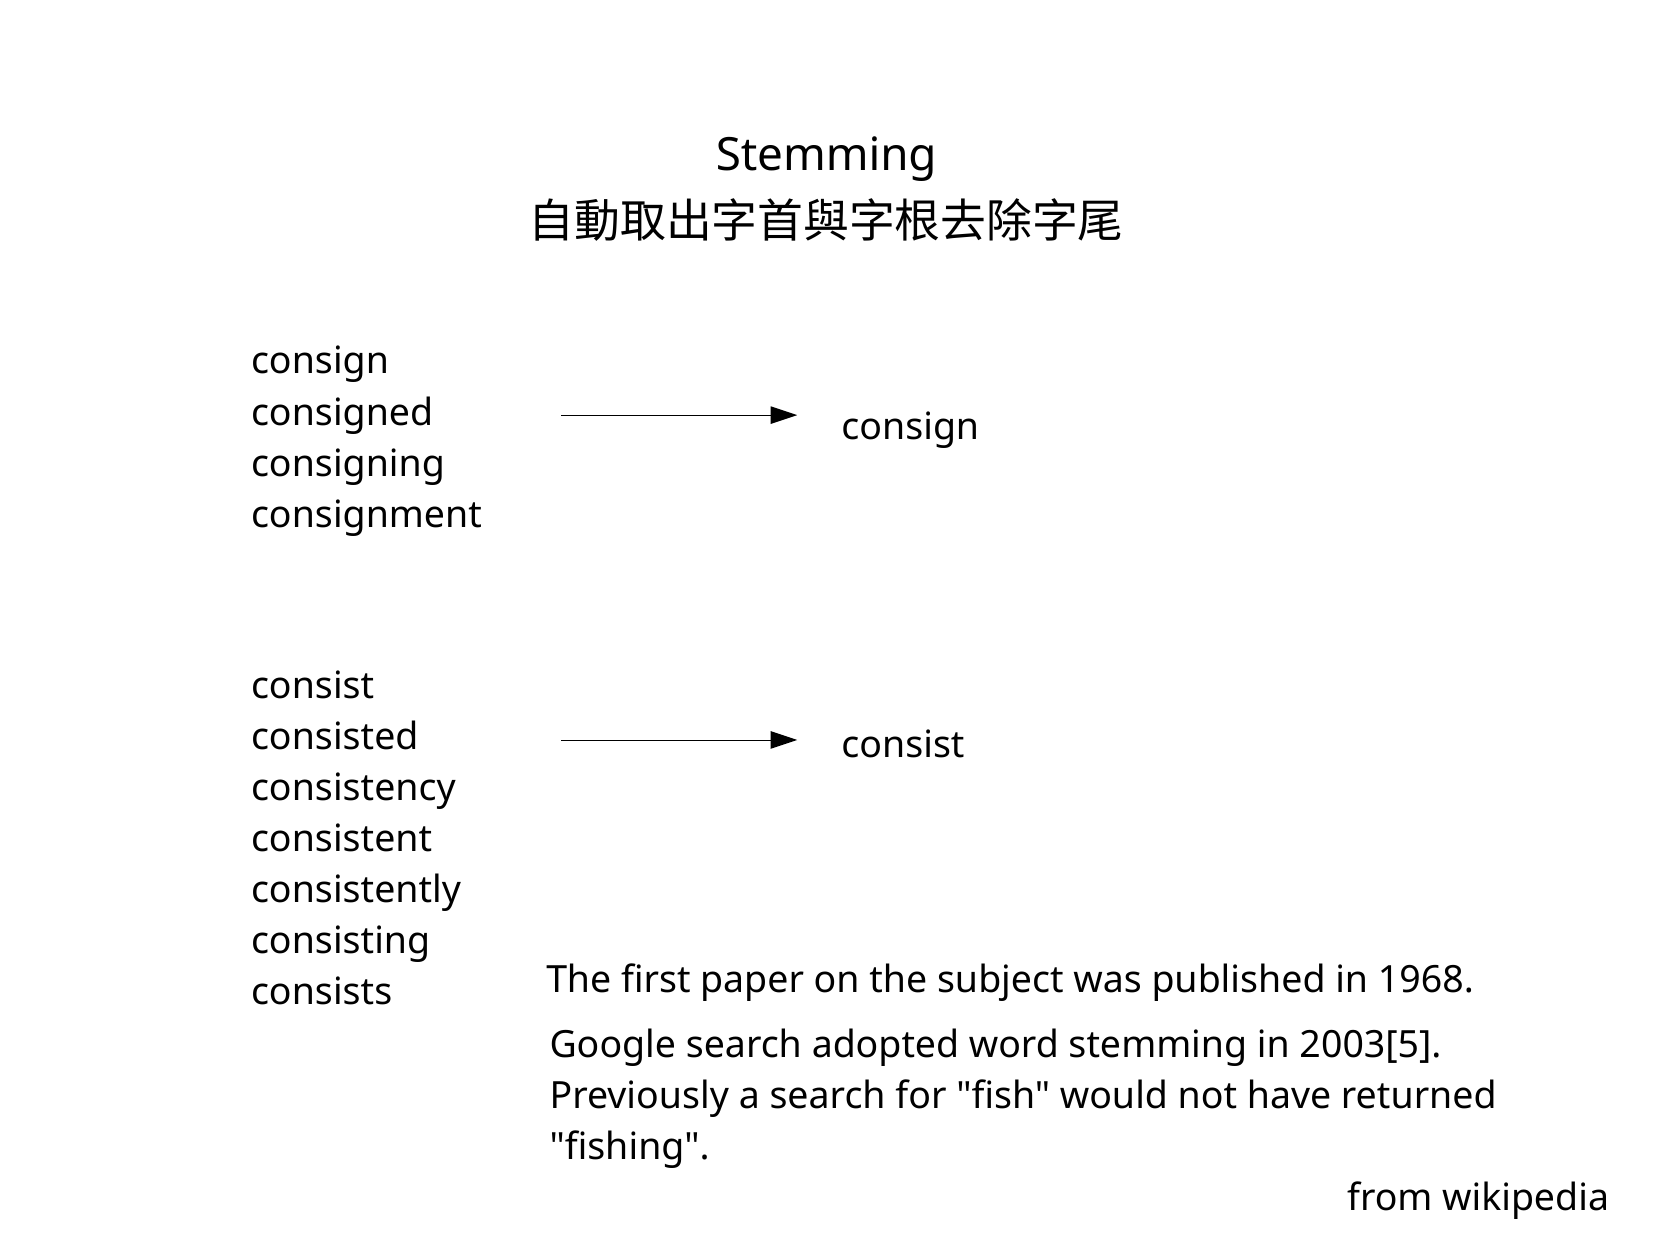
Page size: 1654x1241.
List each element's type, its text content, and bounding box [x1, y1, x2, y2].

text_box Stemming 自動取出字首與字根去除字尾 [514, 114, 1152, 237]
text_box The first paper on the subject was published in 1968. [531, 944, 1555, 1004]
text_box consist consisted consistency consistent consistently consisting consists [236, 651, 486, 973]
text_box consign [826, 392, 985, 451]
text_box Google search adopted word stemming in 2003[5]. Previously a search for "fish" would not have returned "fishing". from wikipedia [534, 1009, 1625, 1200]
text_box consign consigned consigning consignment [236, 326, 473, 517]
text_box consist [826, 710, 1093, 770]
